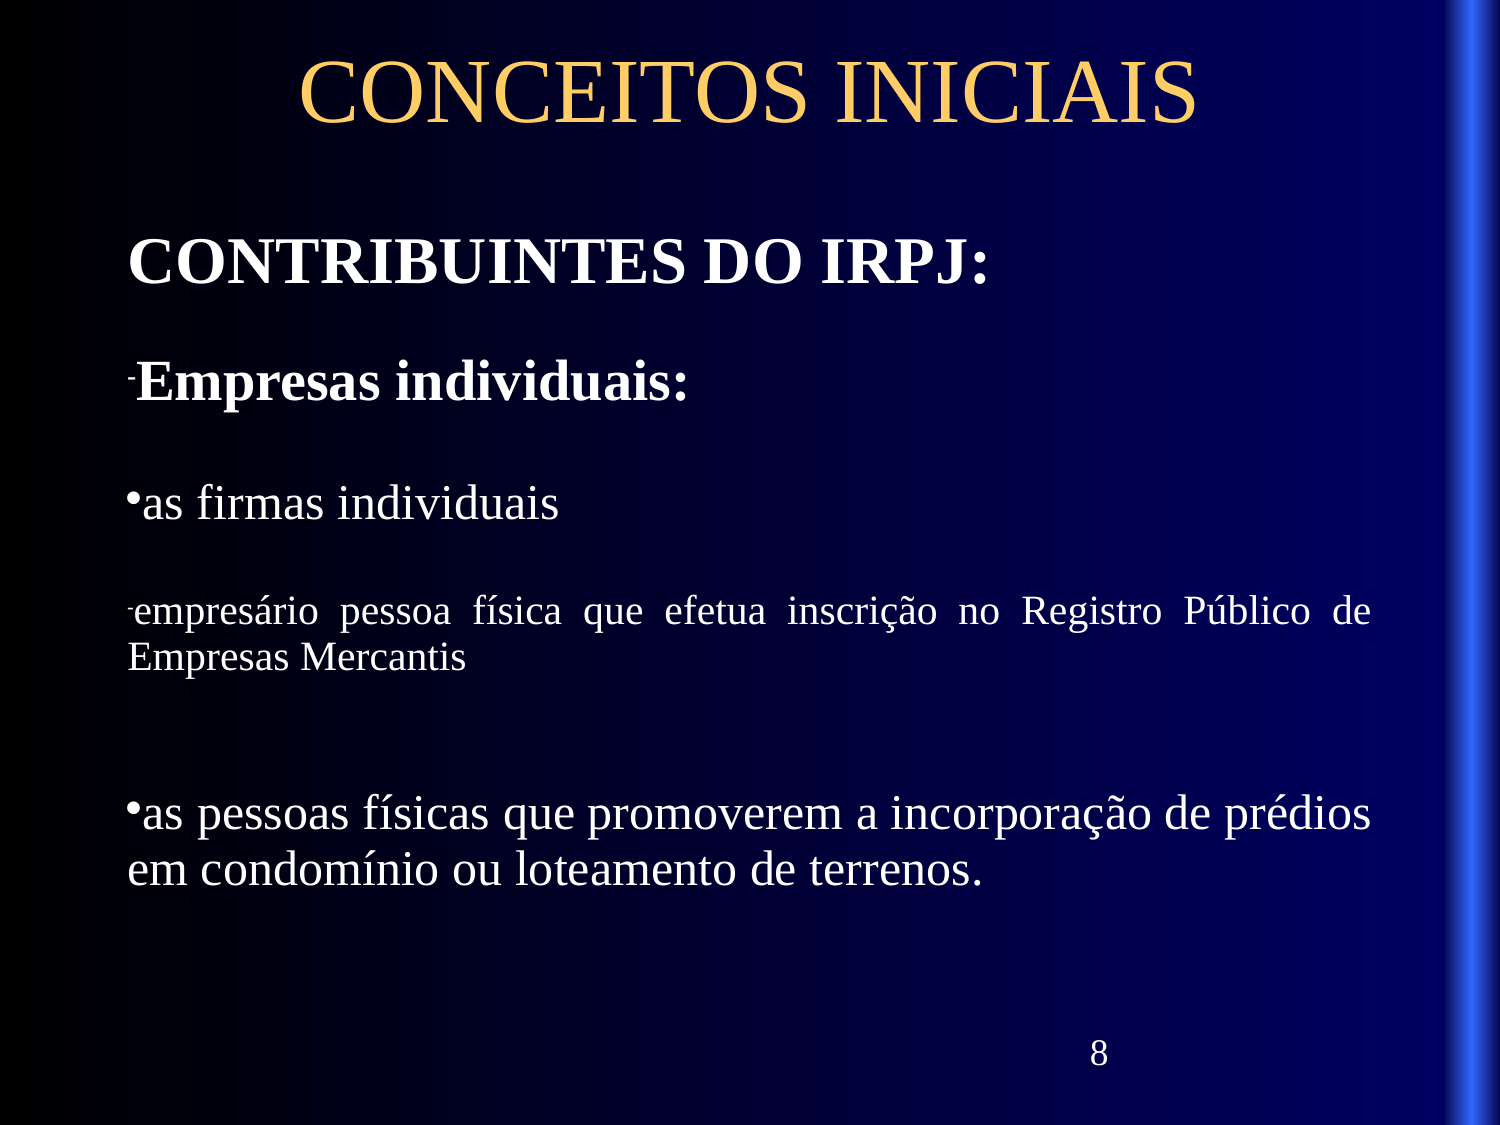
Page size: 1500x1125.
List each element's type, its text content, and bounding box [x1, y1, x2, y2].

title CONCEITOS INICIAIS [112, 23, 1388, 211]
text_box CONTRIBUINTES DO IRPJ: Empresas individuais: as firmas individuais empresário pessoa física que efetua inscrição no Registro Público de Empresas Mercantis as pessoas físicas que promoverem a incorporação de prédios em condomínio ou loteamento de terrenos. [112, 216, 1388, 1067]
